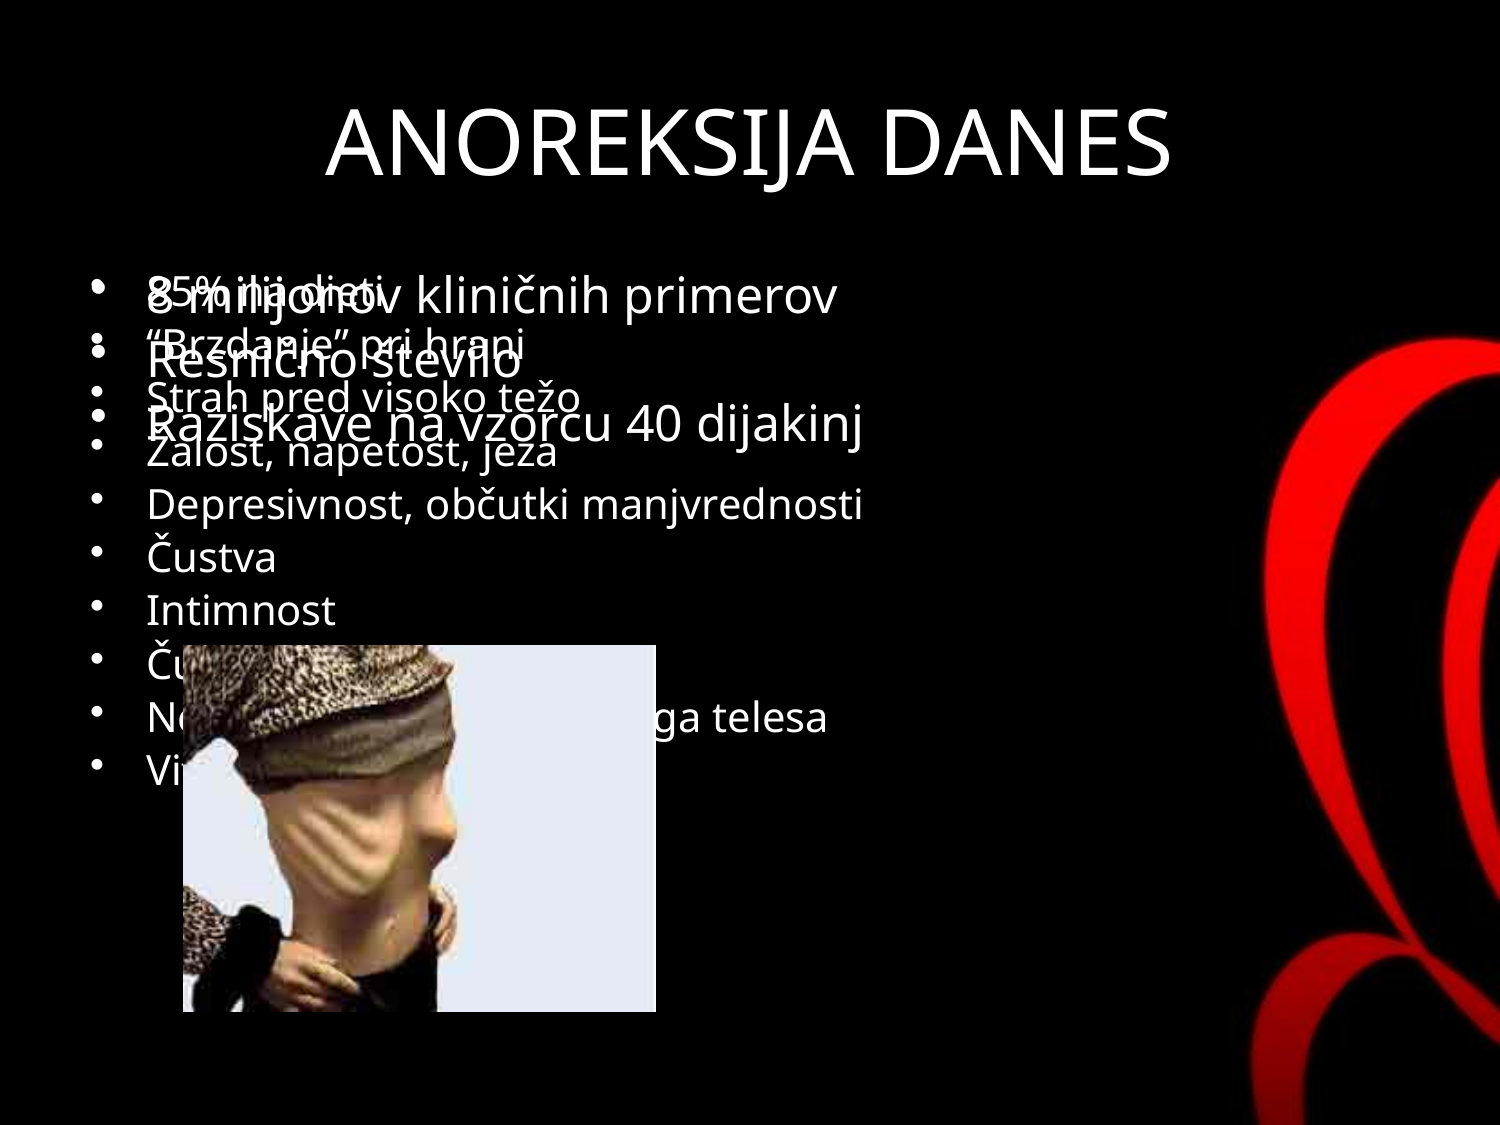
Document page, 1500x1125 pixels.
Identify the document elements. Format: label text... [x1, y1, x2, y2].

picture [0, 0, 1500, 1125]
list 85% na dieti “Brzdanje” pri hrani Strah pred visoko težo Žalost, napetost, jeza Depresivnost, občutki manjvrednosti Čustva Intimnost Čustveno nestabilne Negativen odnos do svojega telesa Vitkost [75, 262, 1425, 1005]
title ANOREKSIJA DANES [75, 45, 1425, 233]
